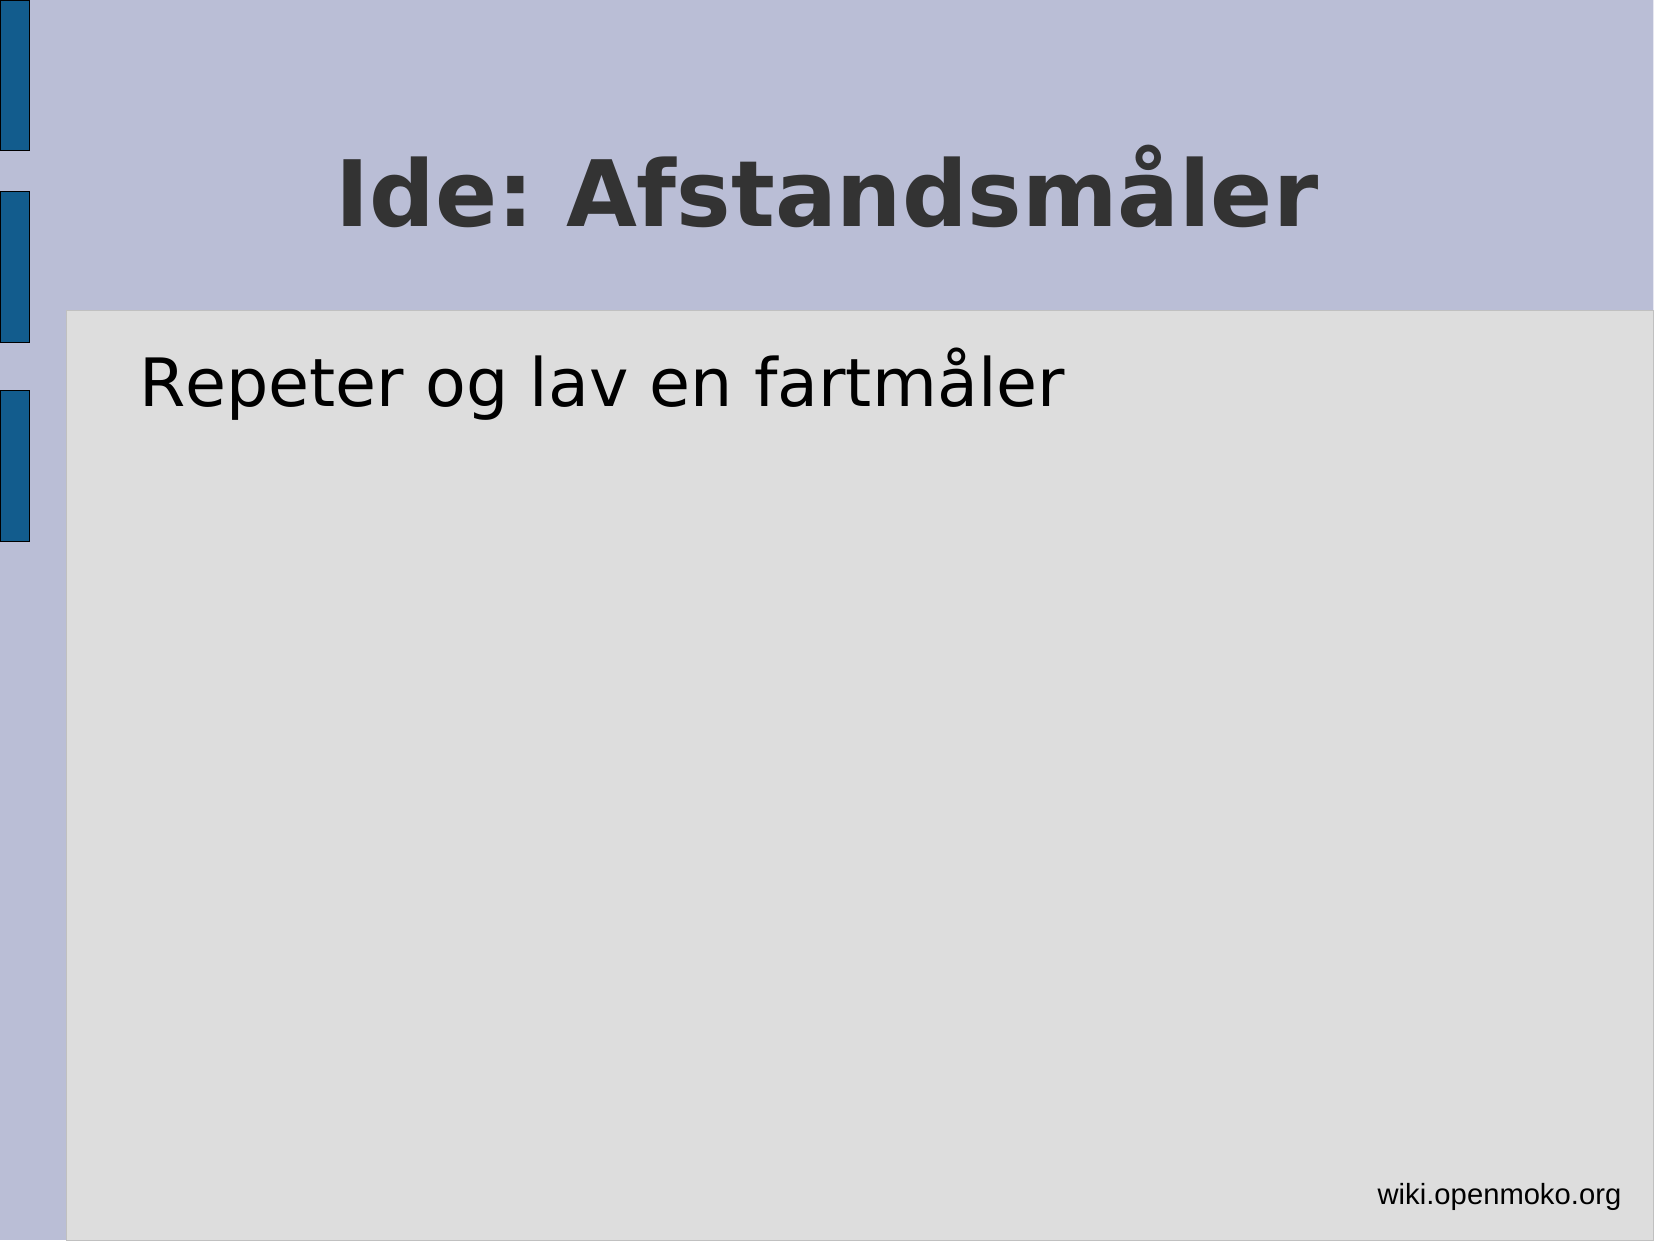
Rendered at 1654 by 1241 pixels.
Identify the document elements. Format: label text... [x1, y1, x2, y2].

list Repeter og lav en fartmåler [121, 344, 1534, 1127]
title Ide: Afstandsmåler [121, 91, 1534, 299]
